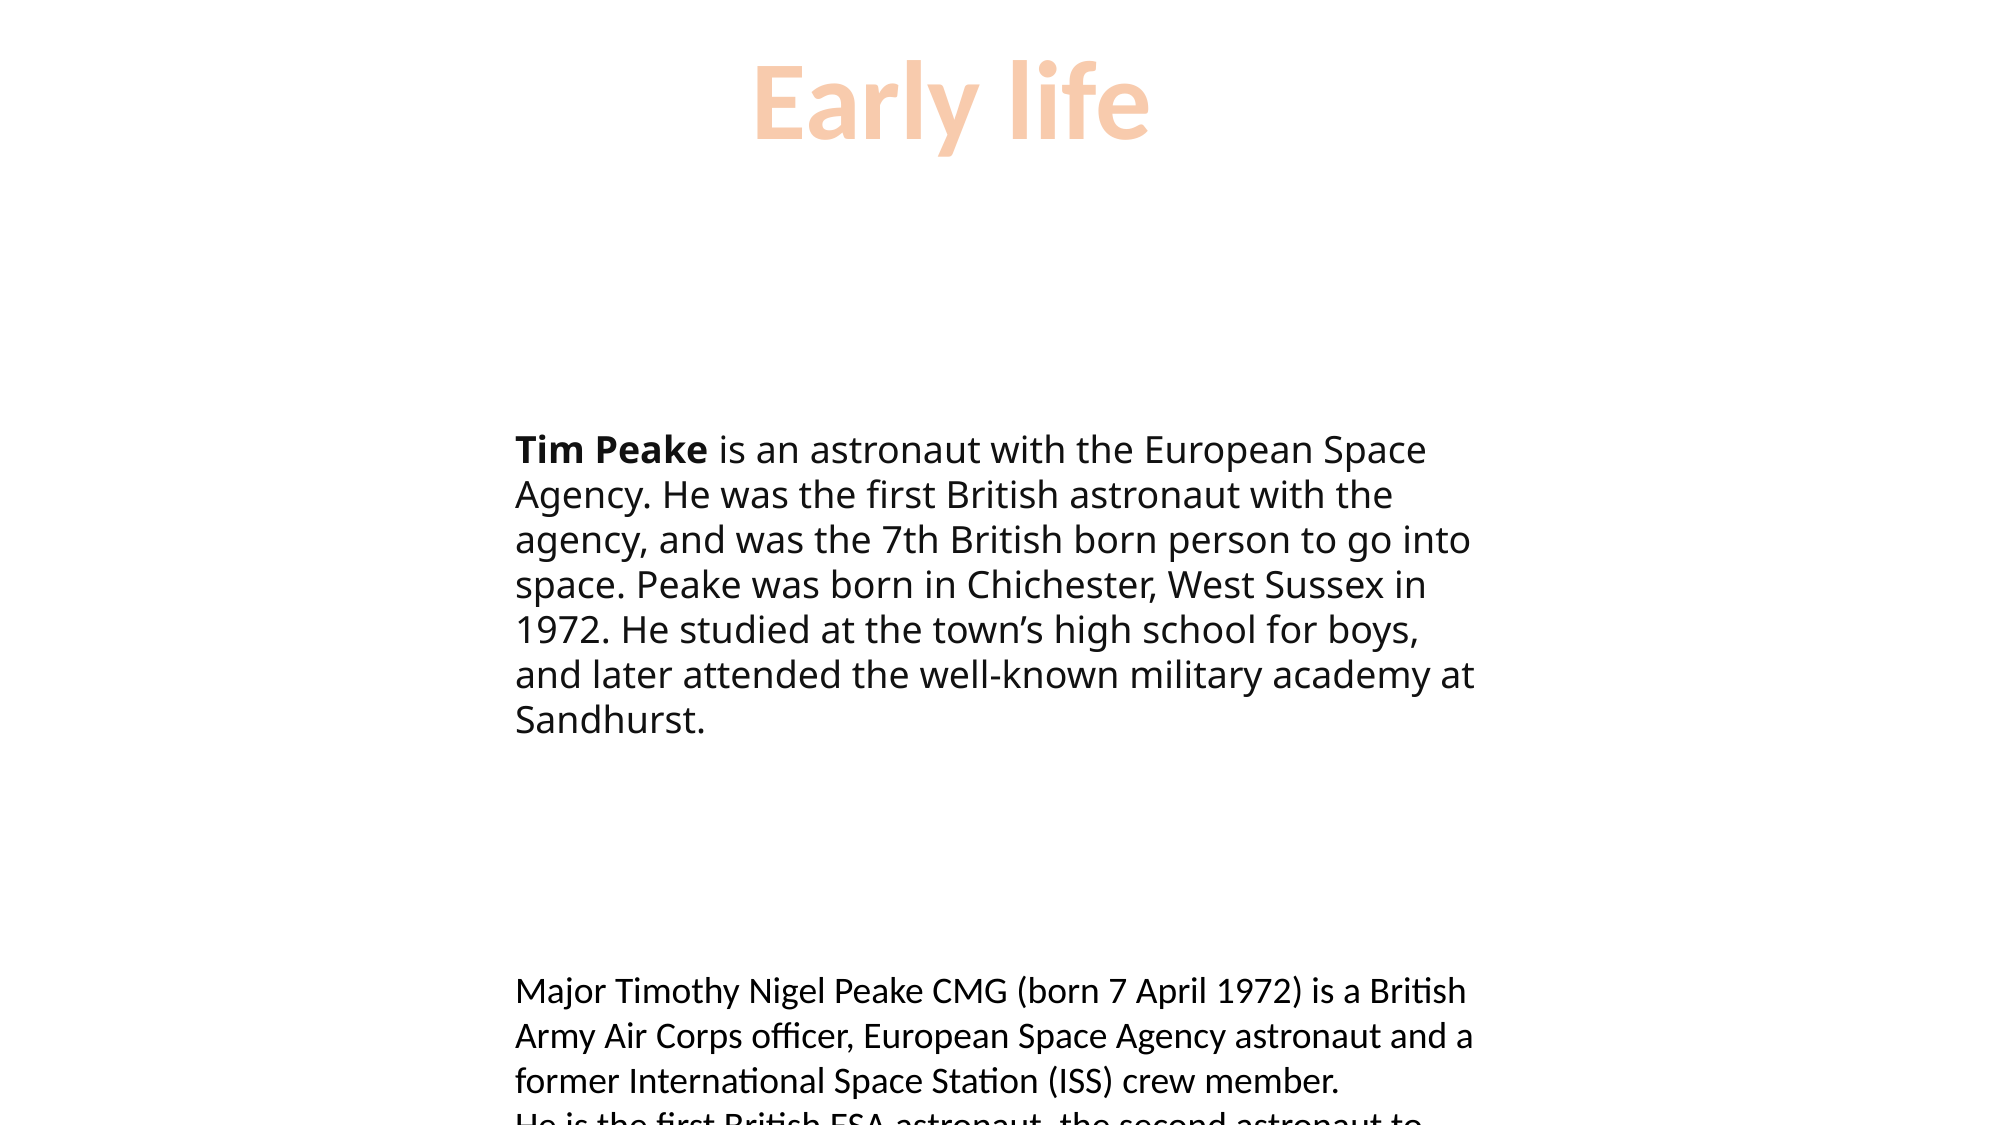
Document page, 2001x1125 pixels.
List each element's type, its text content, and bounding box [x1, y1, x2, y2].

text_box Early life [736, 19, 1168, 169]
text_box Tim Peake is an astronaut with the European Space Agency. He was the first British astronaut with the agency, and was the 7th British born person to go into space. Peake was born in Chichester, West Sussex in 1972. He studied at the town’s high school for boys, and later attended the well-known military academy at Sandhurst. Major Timothy Nigel Peake CMG (born 7 April 1972) is a British Army Air Corps officer, European Space Agency astronaut and a former International Space Station (ISS) crew member. He is the first British ESA astronaut, the second astronaut to bear a flag of the United Kingdom patch (the first was Helen Sharman, who visited Mir as part of Project Juno in 1991), the sixth person born in the United Kingdom to go on board the International Space Station (the first was NASA astronaut Michael Fo… [500, 419, 1500, 1125]
